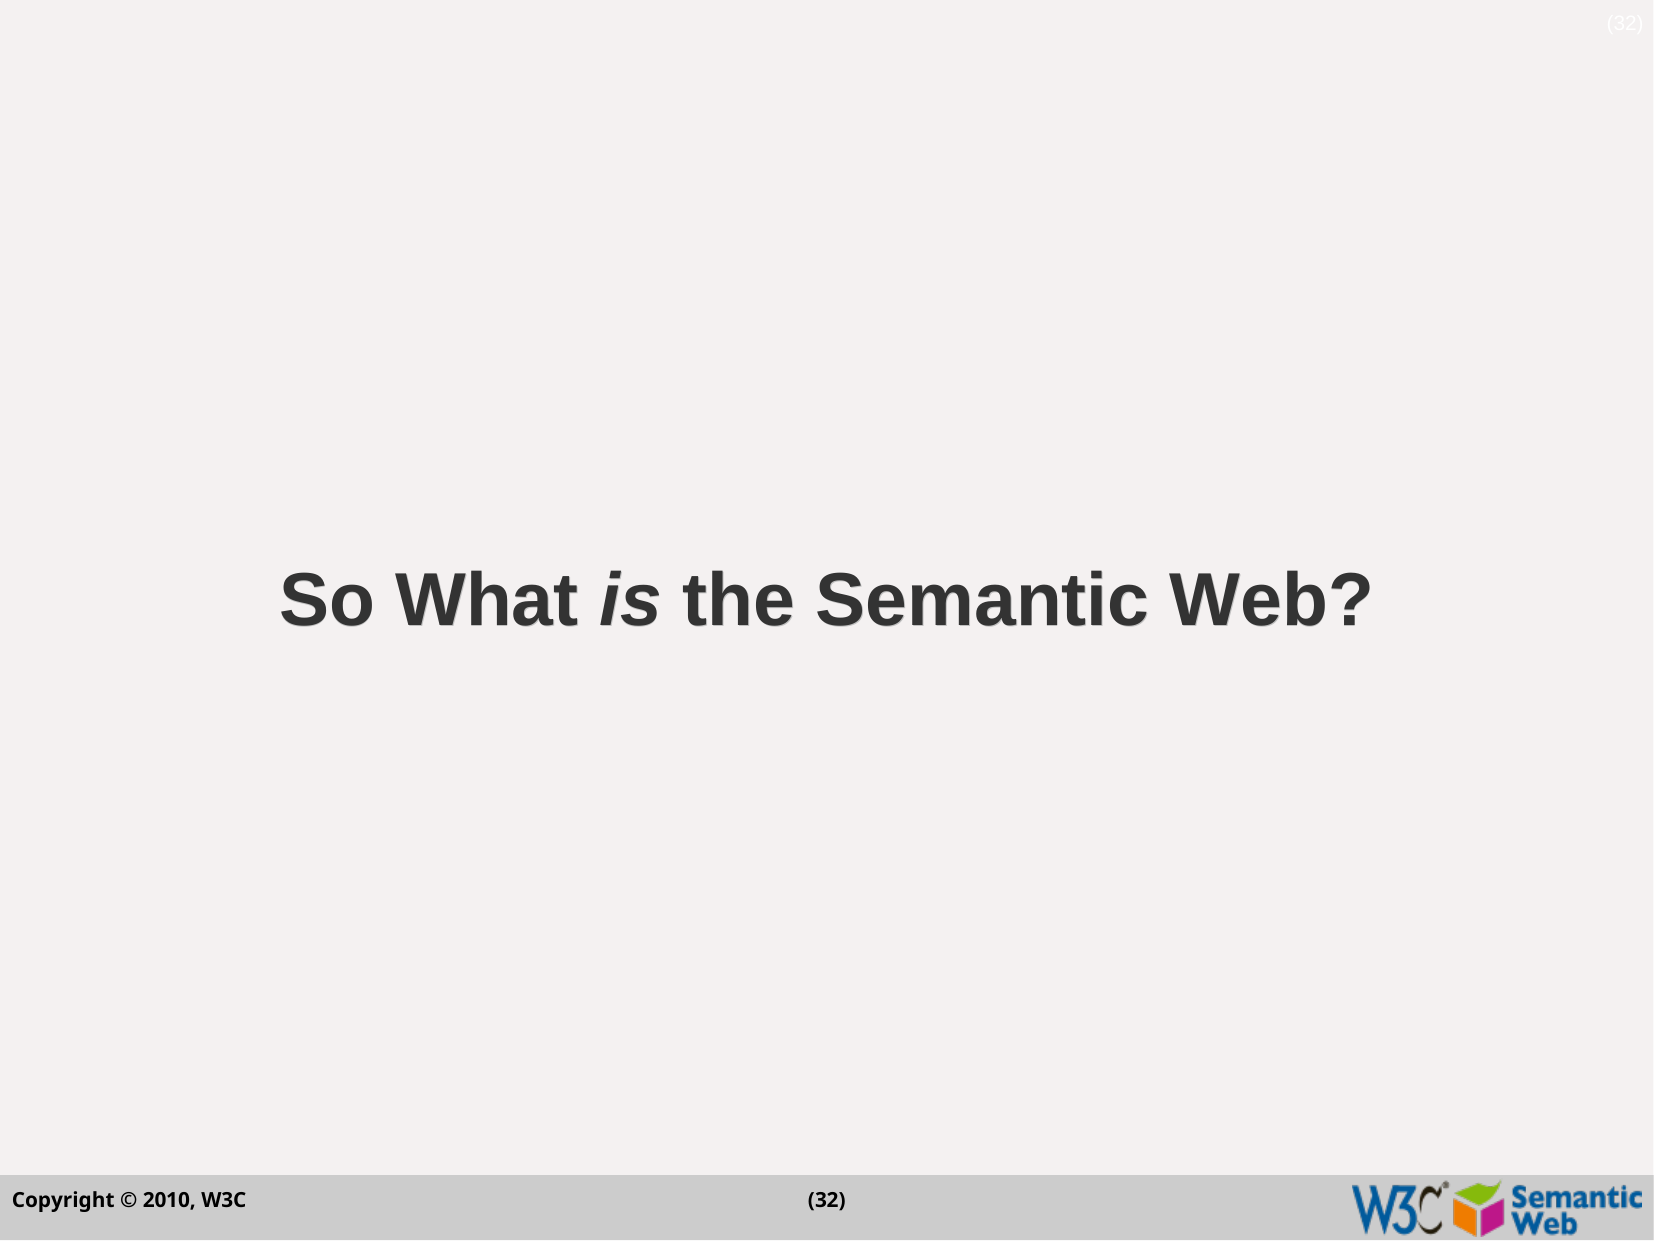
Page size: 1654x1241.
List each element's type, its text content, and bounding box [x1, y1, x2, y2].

title So What is the Semantic Web? [59, 546, 1595, 650]
picture [1352, 1178, 1642, 1237]
